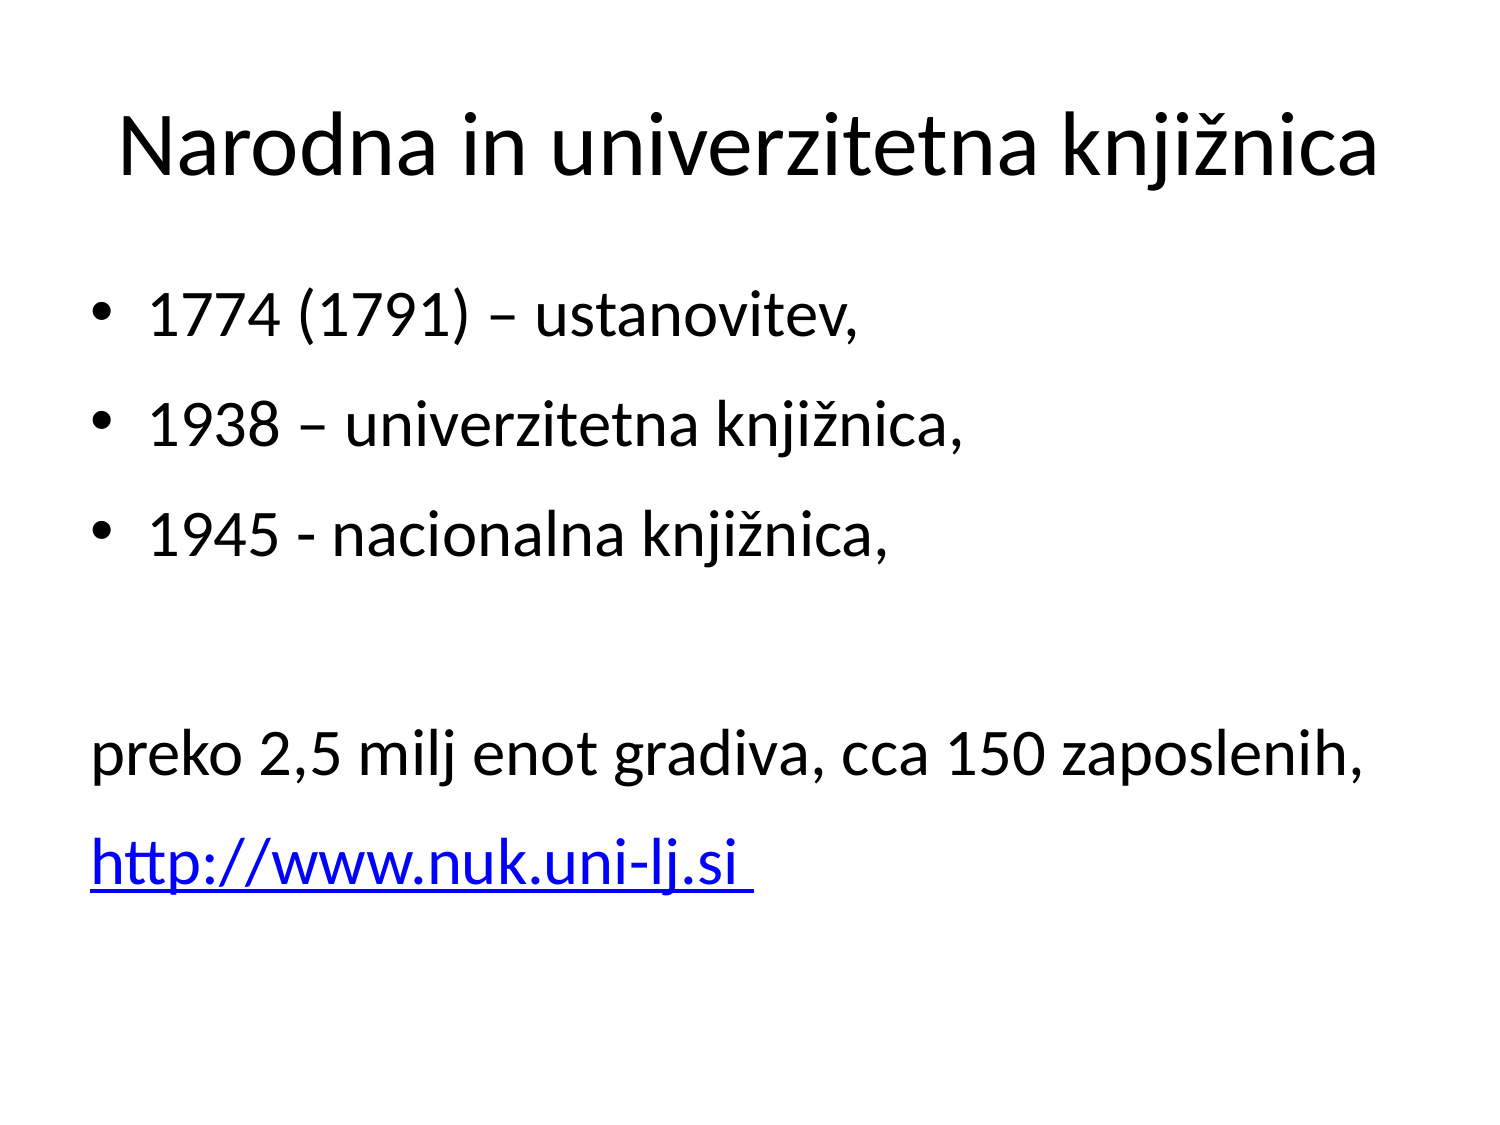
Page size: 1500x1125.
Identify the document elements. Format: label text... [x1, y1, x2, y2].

title Narodna in univerzitetna knjižnica [75, 45, 1425, 233]
list 1774 (1791) – ustanovitev, 1938 – univerzitetna knjižnica, 1945 - nacionalna knjižnica, preko 2,5 milj enot gradiva, cca 150 zaposlenih, http://www.nuk.uni-lj.si [75, 262, 1425, 1005]
